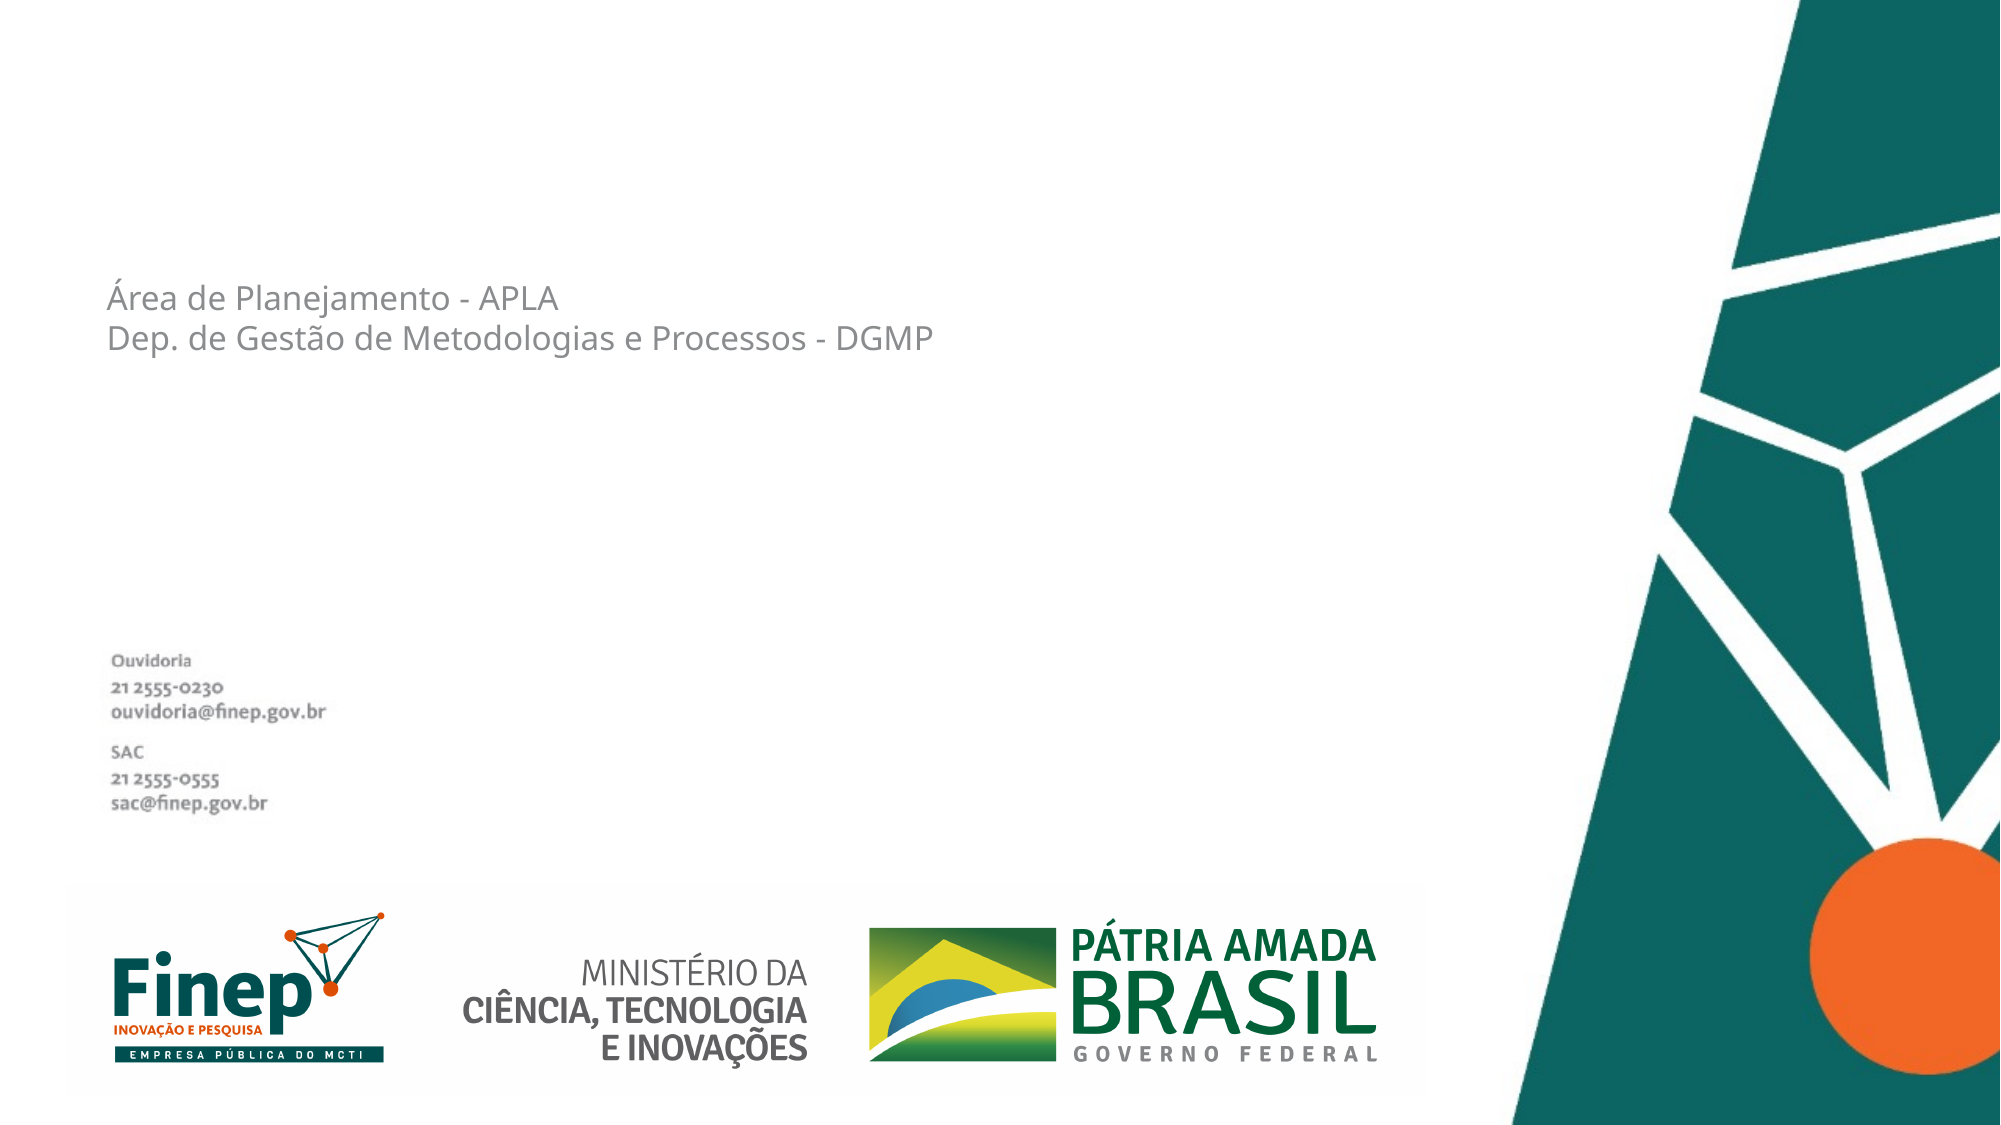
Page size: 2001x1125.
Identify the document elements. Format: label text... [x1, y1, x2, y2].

title Área de Planejamento - APLA Dep. de Gestão de Metodologias e Processos - DGMP [91, 241, 1363, 393]
